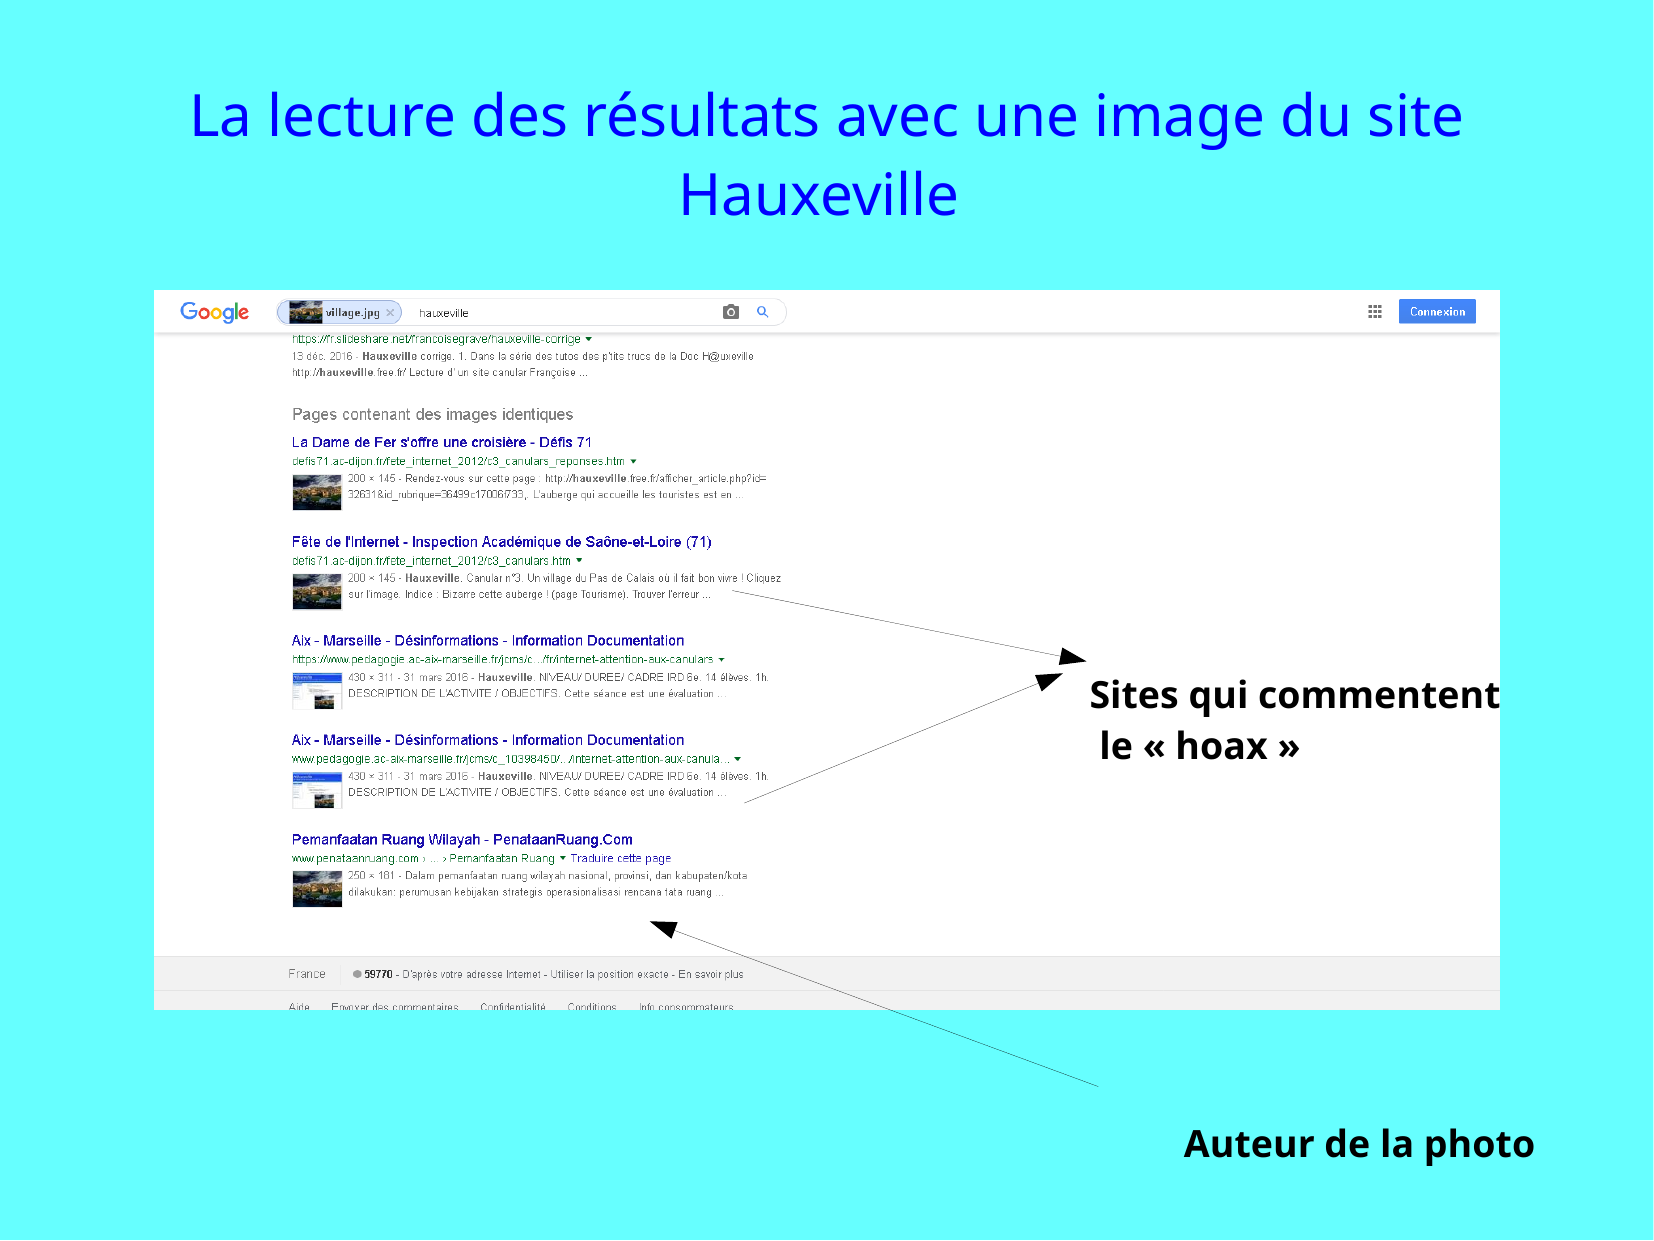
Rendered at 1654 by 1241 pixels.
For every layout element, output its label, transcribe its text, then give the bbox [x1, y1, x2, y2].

text_box Auteur de la photo [1169, 1110, 1544, 1178]
picture [154, 290, 1500, 1010]
title La lecture des résultats avec une image du site Hauxeville [82, 49, 1571, 257]
text_box Sites qui commentent le « hoax » [1074, 661, 1495, 782]
